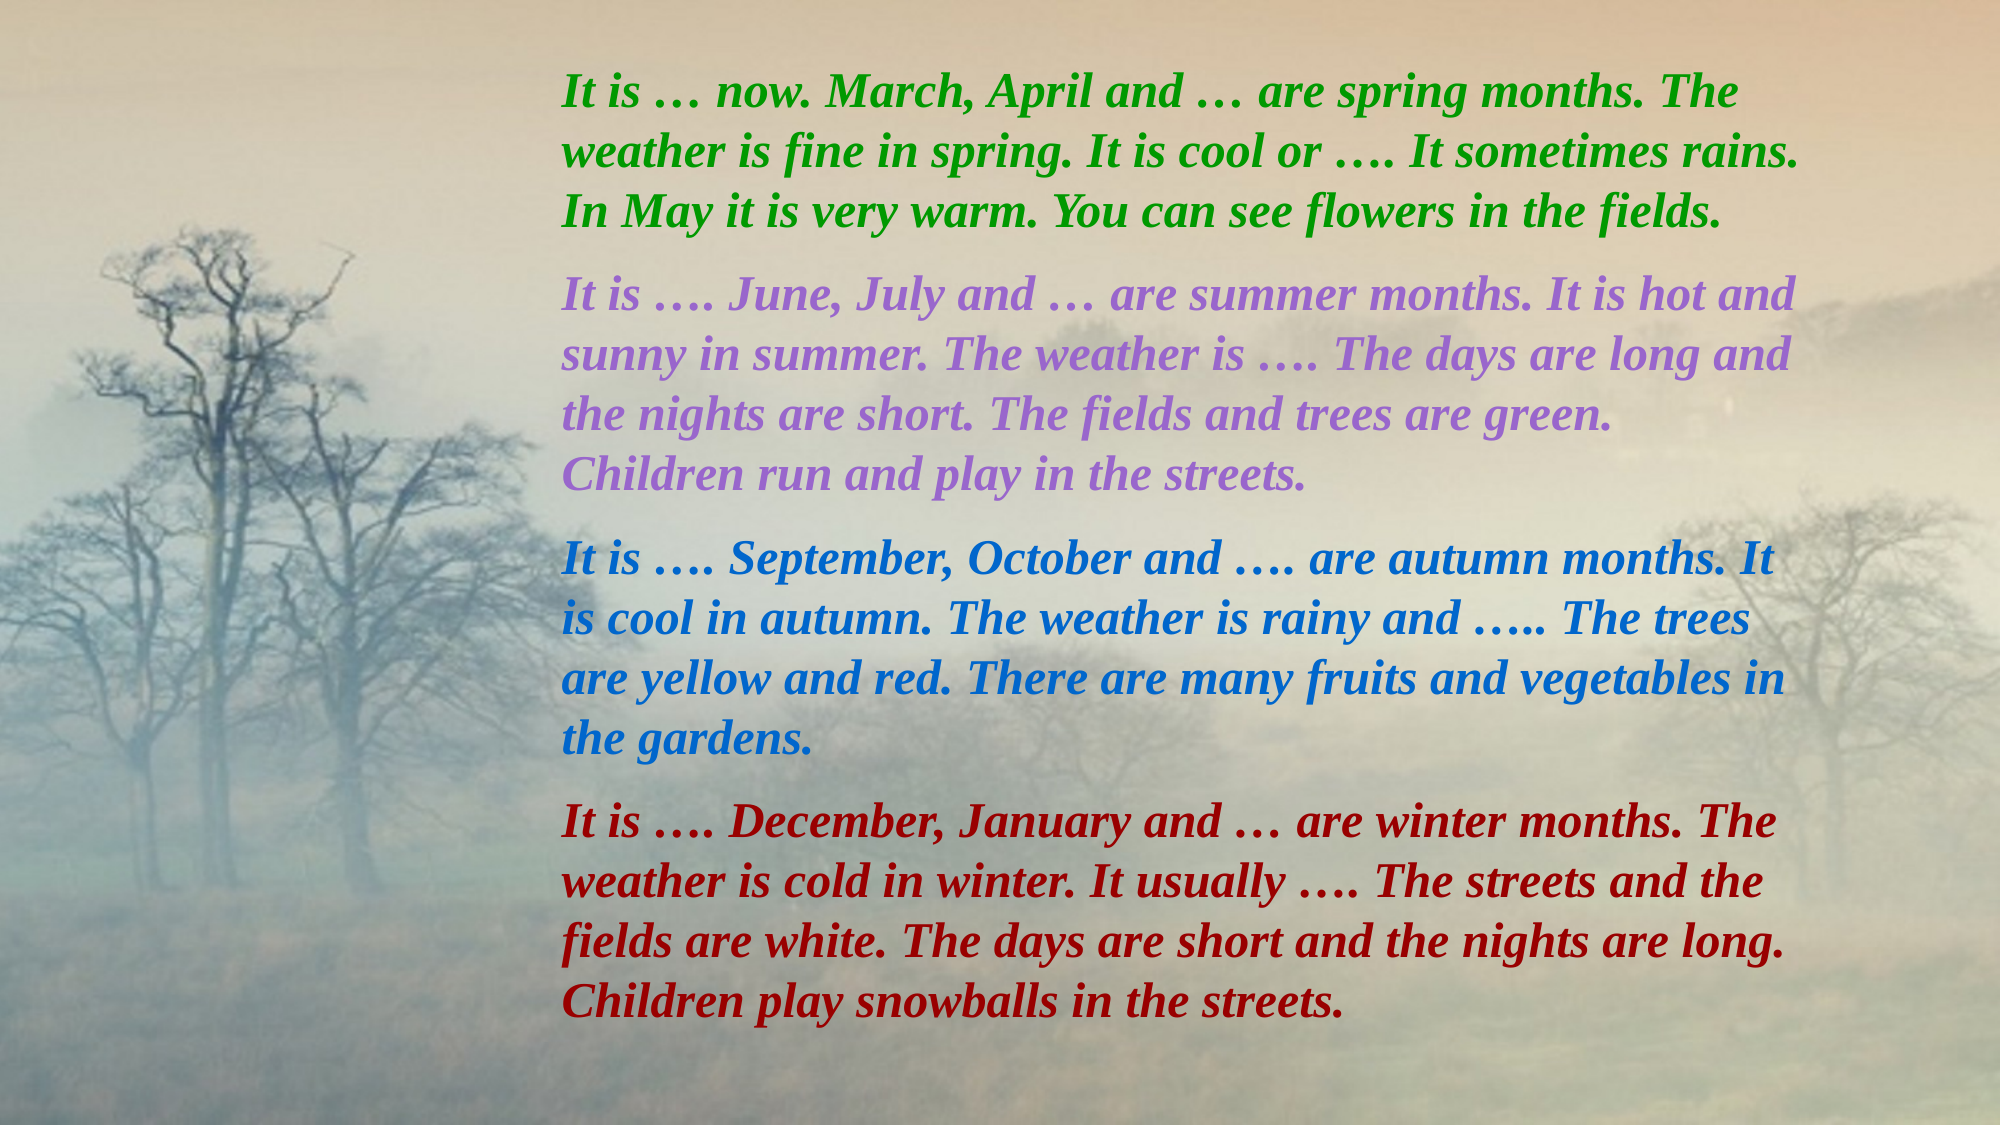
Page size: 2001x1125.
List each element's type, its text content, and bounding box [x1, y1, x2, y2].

text_box It is … now. March, April and … are spring months. The weather is fine in spring. It is cool or …. It sometimes rains. In May it is very warm. You can see flowers in the fields. It is …. June, July and … are summer months. It is hot and sunny in summer. The weather is …. The days are long and the nights are short. The fields and trees are green. Children run and play in the streets. It is …. September, October and …. are autumn months. It is cool in autumn. The weather is rainy and ….. The trees are yellow and red. There are many fruits and vegetables in the gardens. It is …. December, January and … are winter months. The weather is cold in winter. It usually …. The streets and the fields are white. The days are short and the nights are long. Children play snowballs in the streets. [546, 50, 1825, 1036]
picture [0, 0, 2000, 1125]
